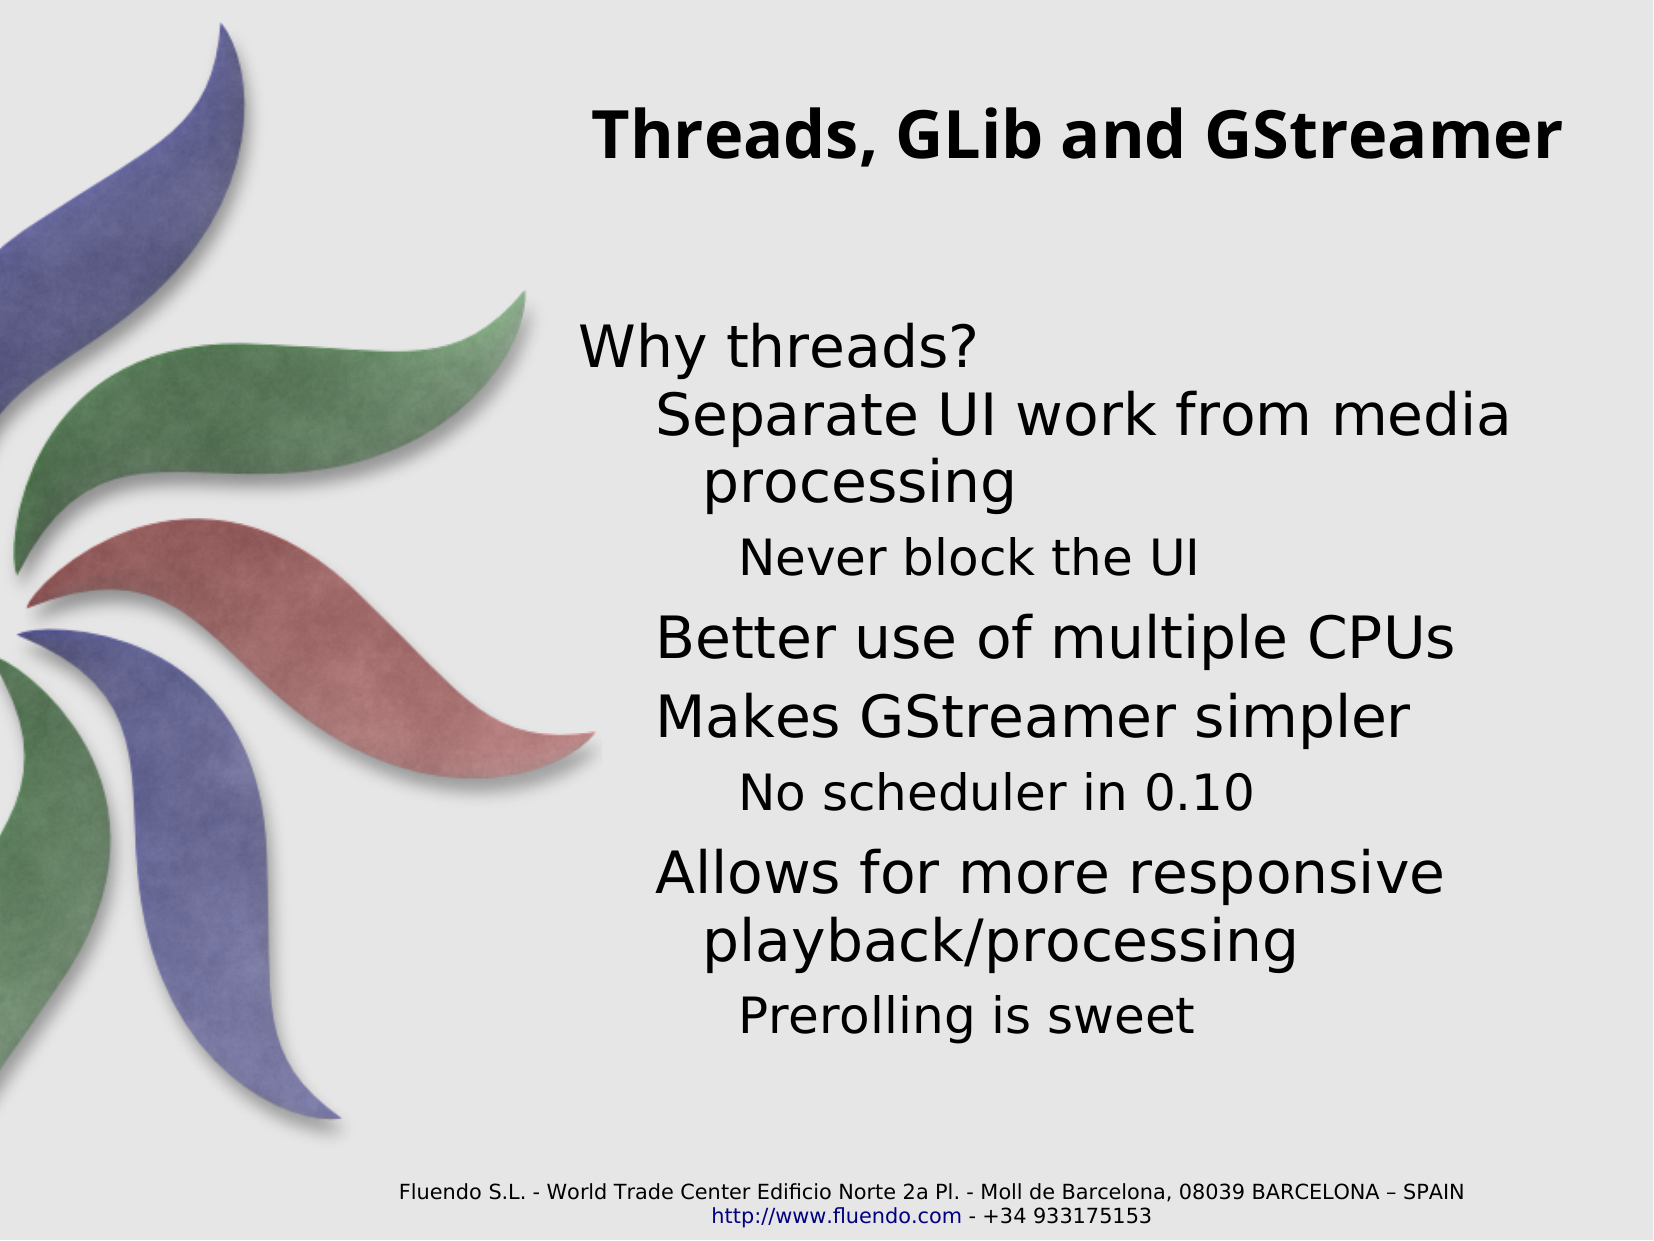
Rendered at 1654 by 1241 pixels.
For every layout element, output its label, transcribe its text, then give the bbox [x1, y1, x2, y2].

title Threads, GLib and GStreamer [561, 59, 1595, 207]
picture [597, 1189, 602, 1198]
list Why threads? Separate UI work from media processing Never block the UI Better use of multiple CPUs Makes GStreamer simpler No scheduler in 0.10 Allows for more responsive playback/processing Prerolling is sweet [561, 236, 1595, 1123]
picture [0, 1, 602, 1241]
